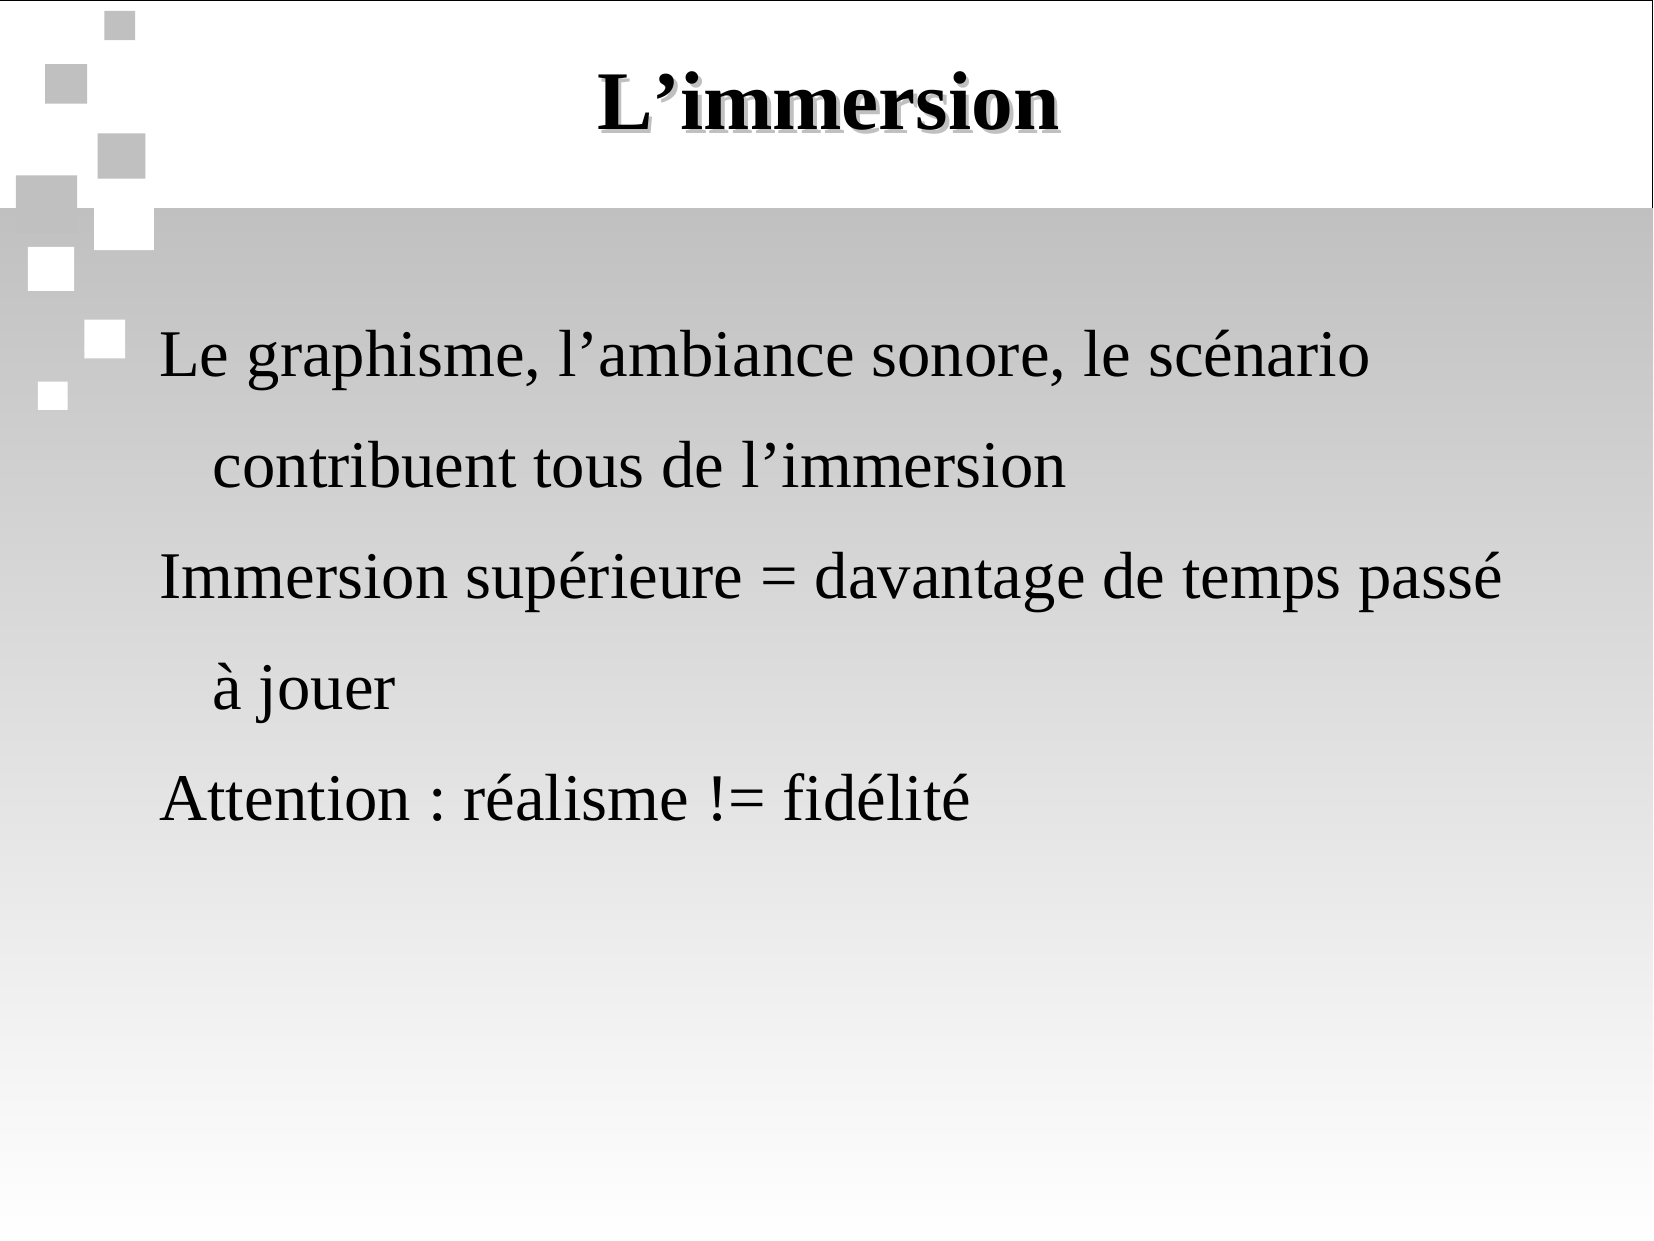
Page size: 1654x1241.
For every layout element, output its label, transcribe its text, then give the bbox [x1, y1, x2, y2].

list Le graphisme, l’ambiance sonore, le scénario contribuent tous de l’immersion Immersion supérieure = davantage de temps passé à jouer Attention : réalisme != fidélité [141, 279, 1532, 1183]
title L’immersion [90, 0, 1567, 204]
